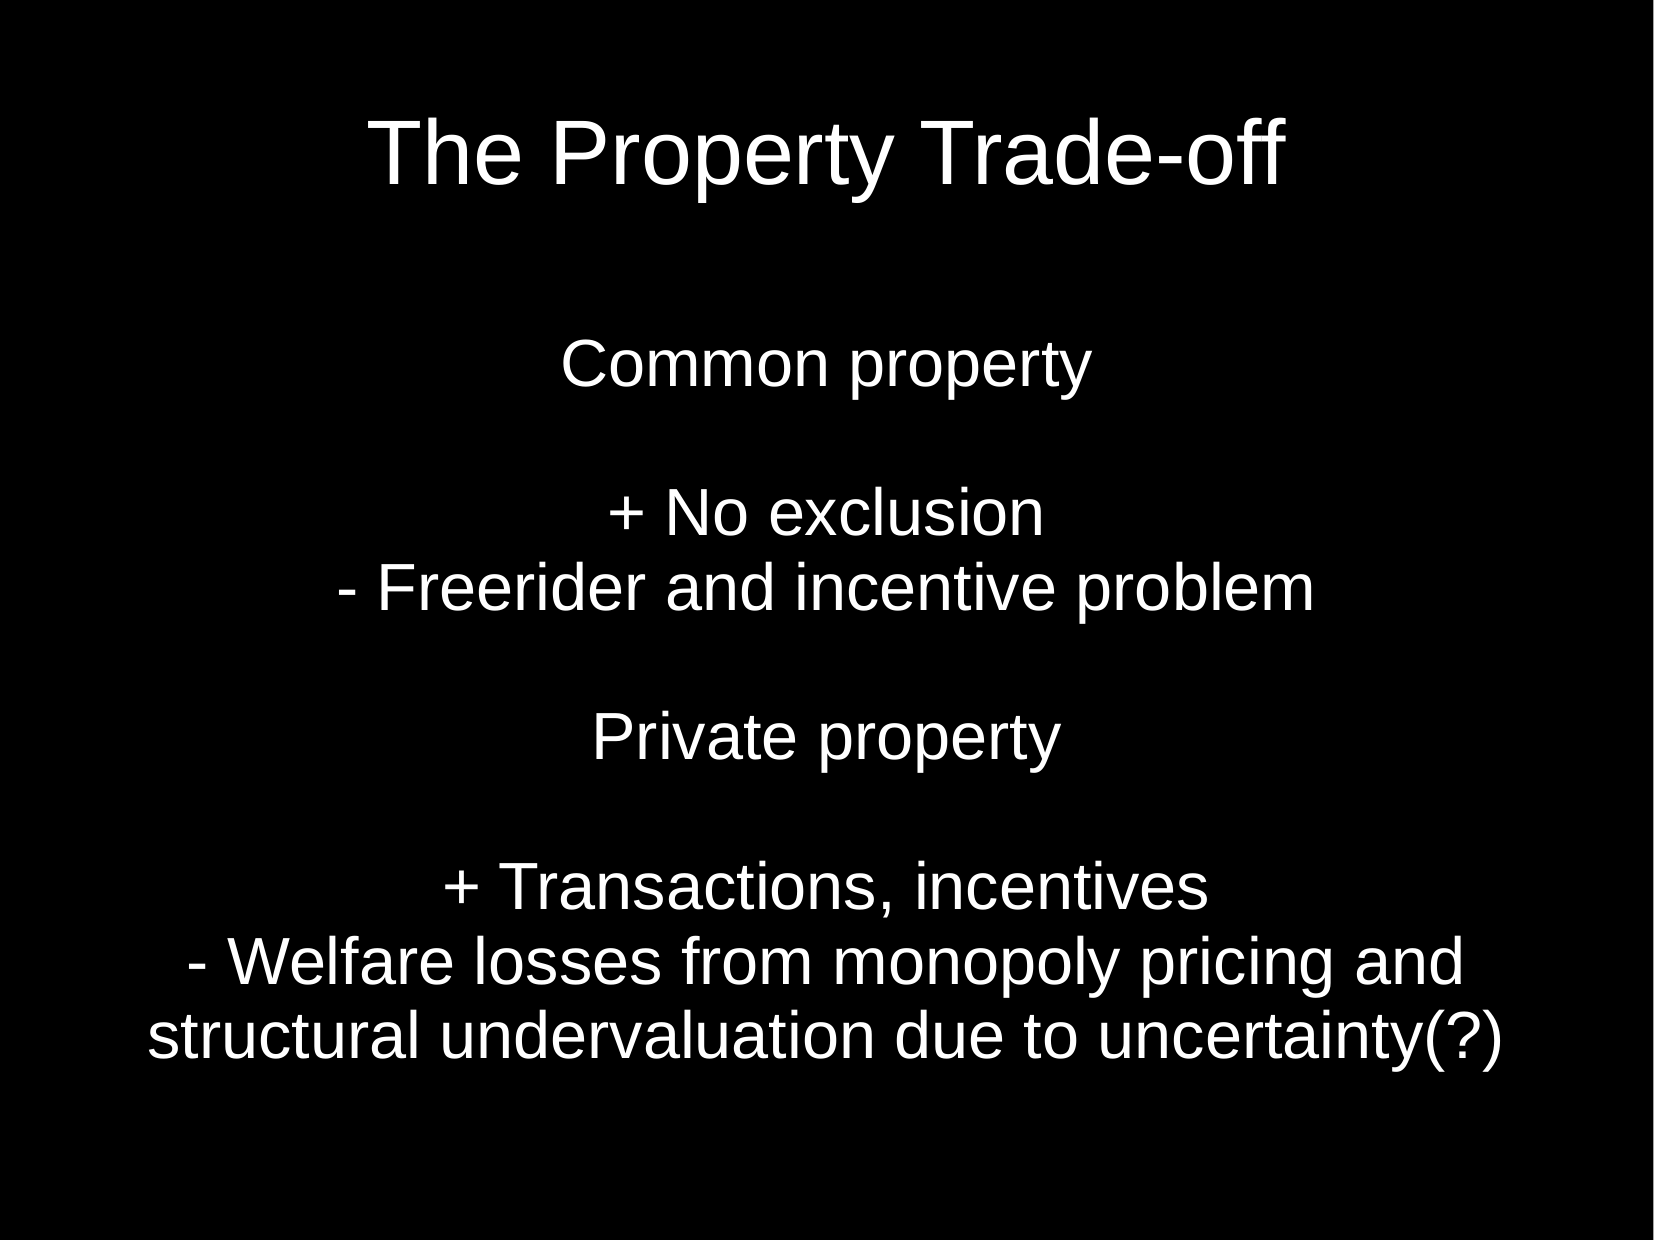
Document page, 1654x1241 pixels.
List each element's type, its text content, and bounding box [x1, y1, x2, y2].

subtitle Common property + No exclusion - Freerider and incentive problem Private property + Transactions, incentives - Welfare losses from monopoly pricing and structural undervaluation due to uncertainty(?) [82, 297, 1571, 1102]
title The Property Trade-off [82, 49, 1571, 257]
